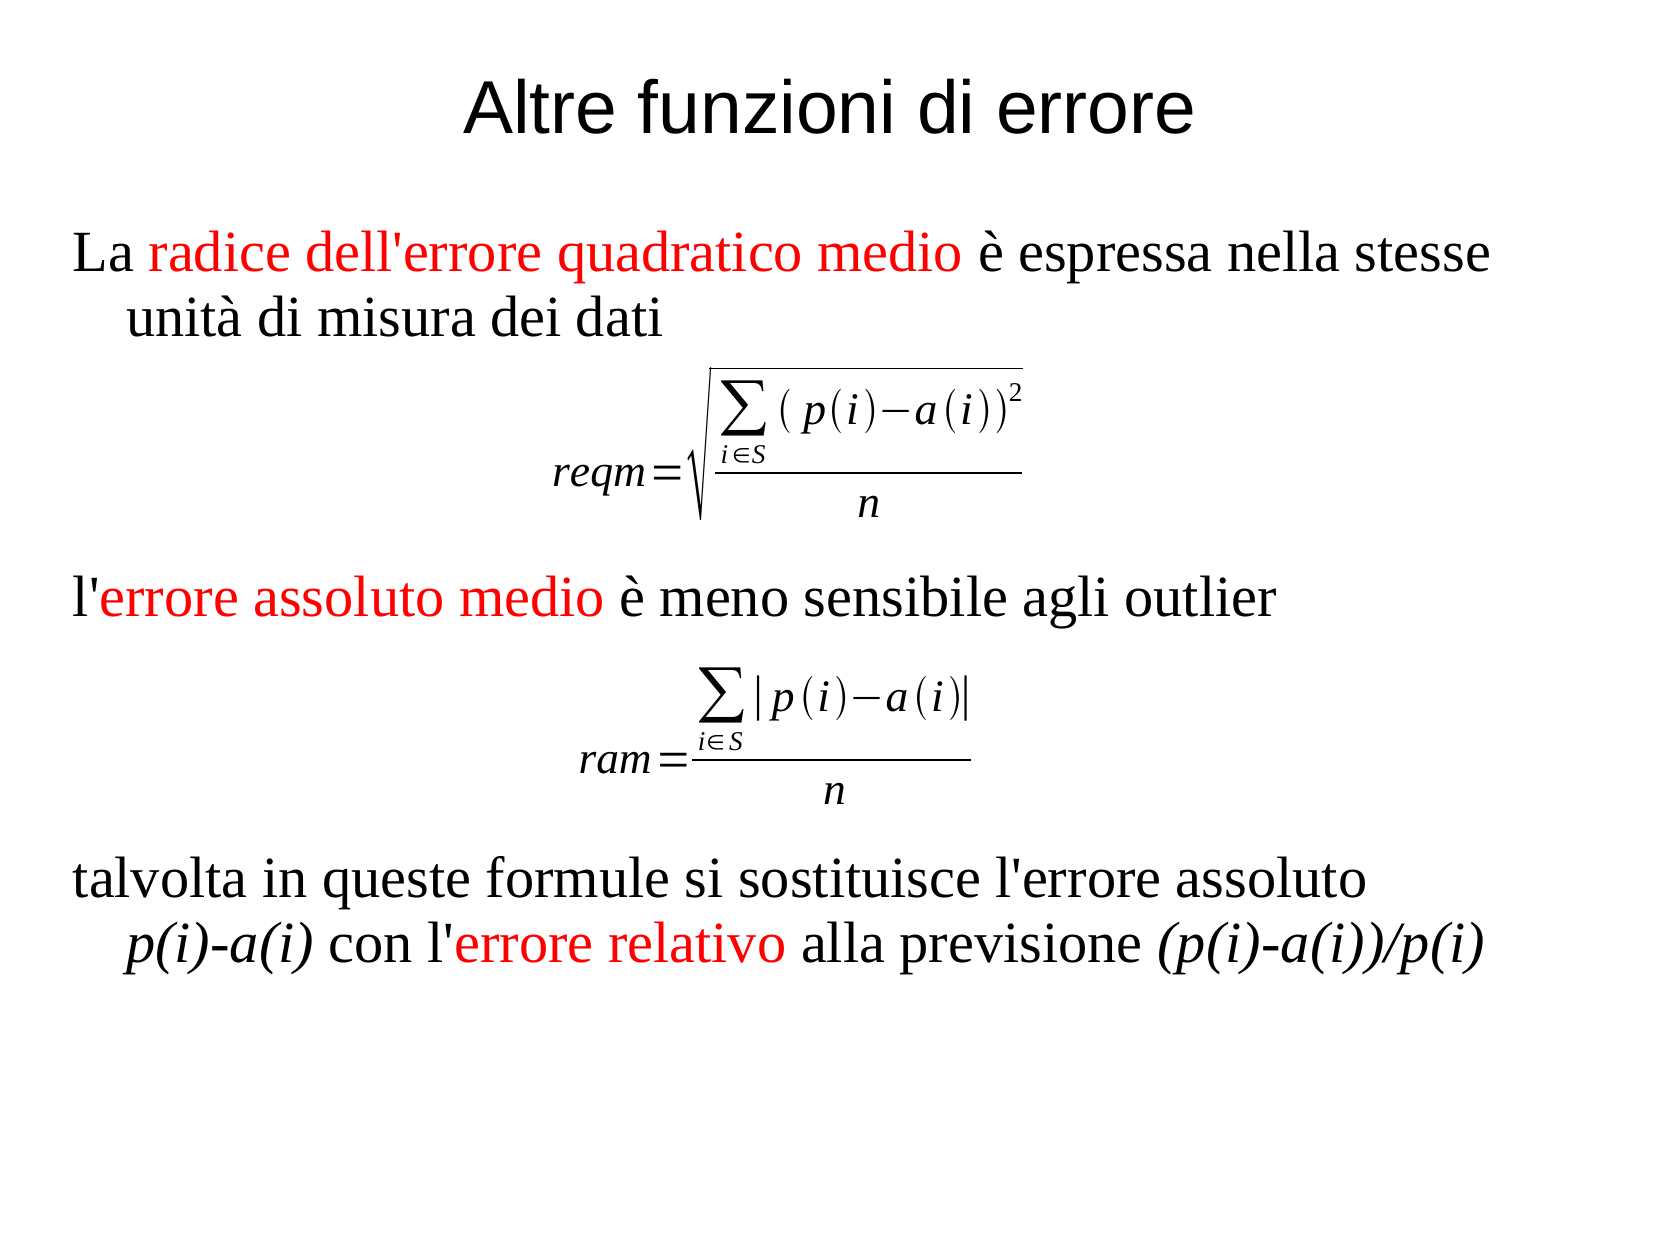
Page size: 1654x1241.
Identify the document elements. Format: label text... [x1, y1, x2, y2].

title Altre funzioni di errore [52, 42, 1608, 173]
chart [567, 666, 987, 815]
list La radice dell'errore quadratico medio è espressa nella stesse unità di misura dei dati l'errore assoluto medio è meno sensibile agli outlier talvolta in queste formule si sostituisce l'errore assoluto p(i)-a(i) con l'errore relativo alla previsione (p(i)-a(i))/p(i) [55, 219, 1605, 1179]
chart [540, 365, 1037, 528]
